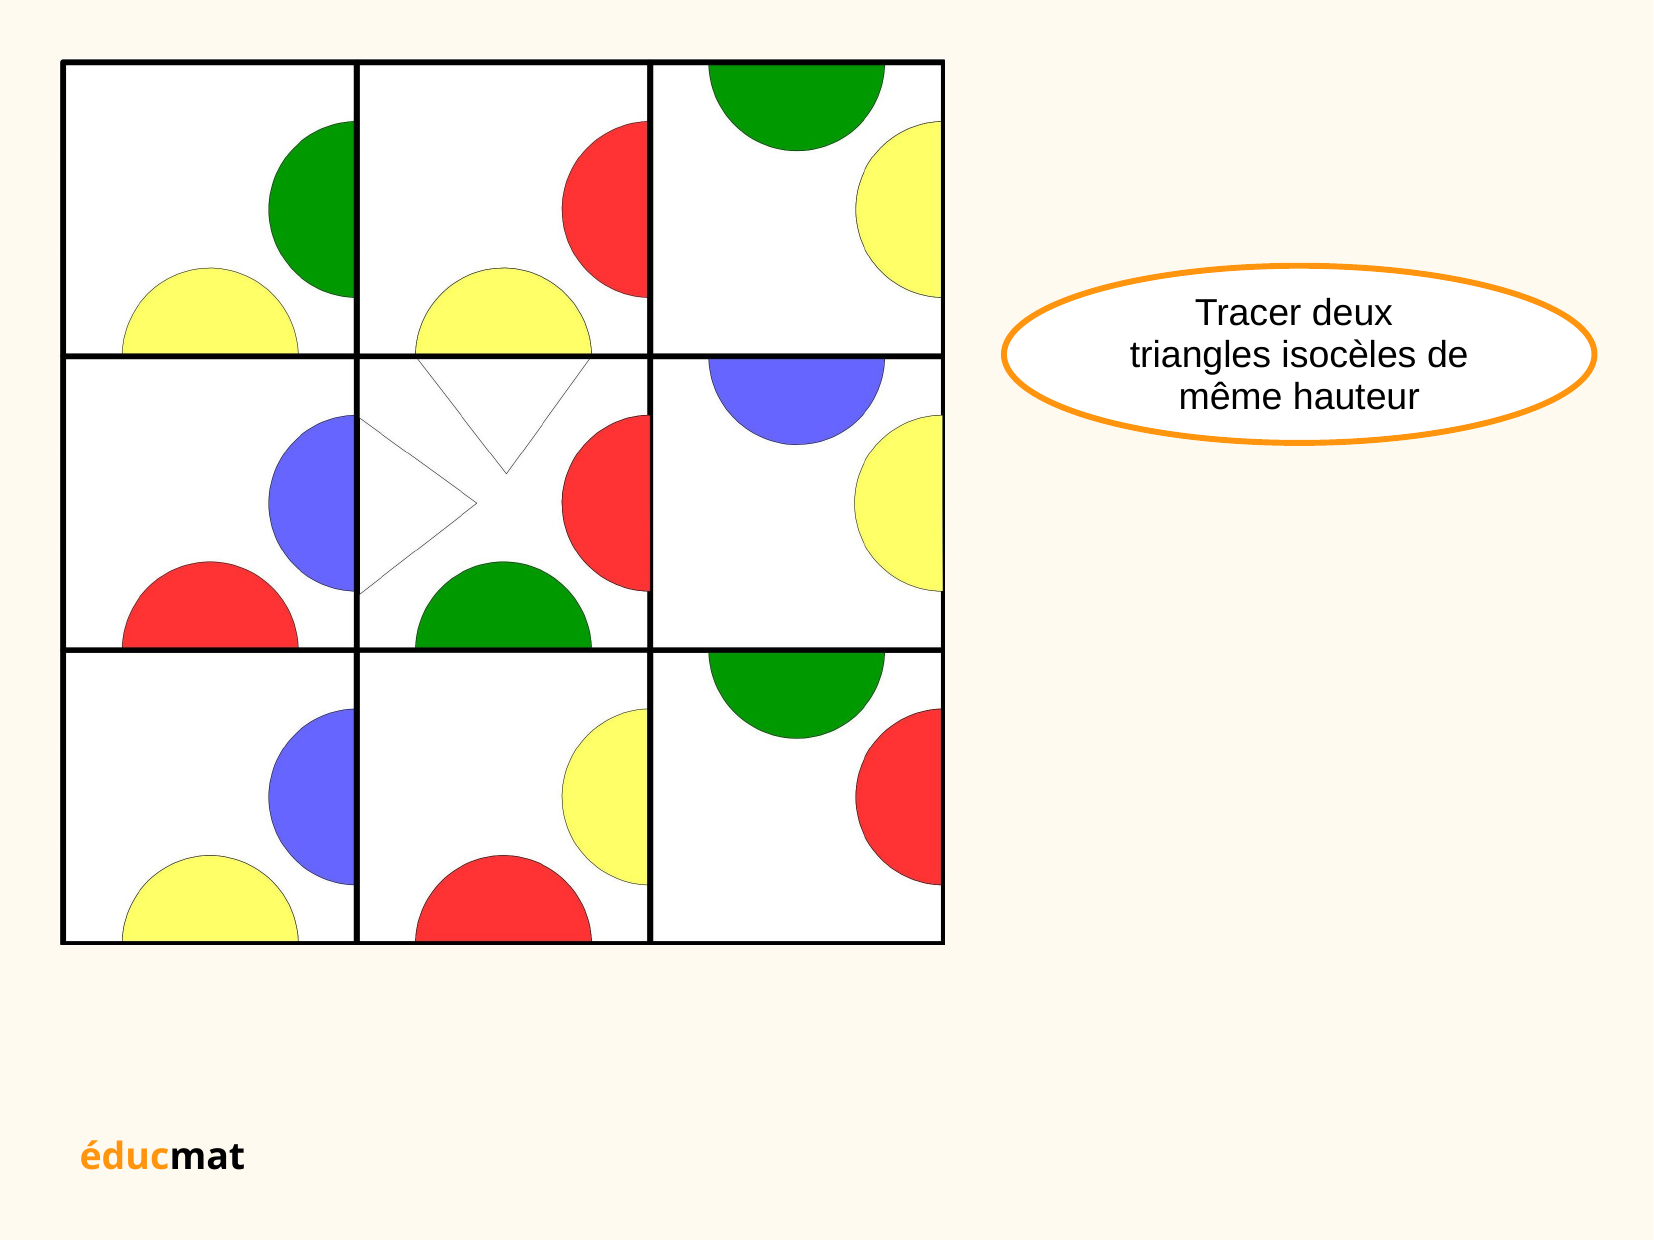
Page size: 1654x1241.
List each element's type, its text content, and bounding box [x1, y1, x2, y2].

text_box Tracer deux triangles isocèles de même hauteur [1003, 265, 1595, 443]
picture [59, 58, 945, 945]
text_box éducmat [59, 1122, 266, 1183]
